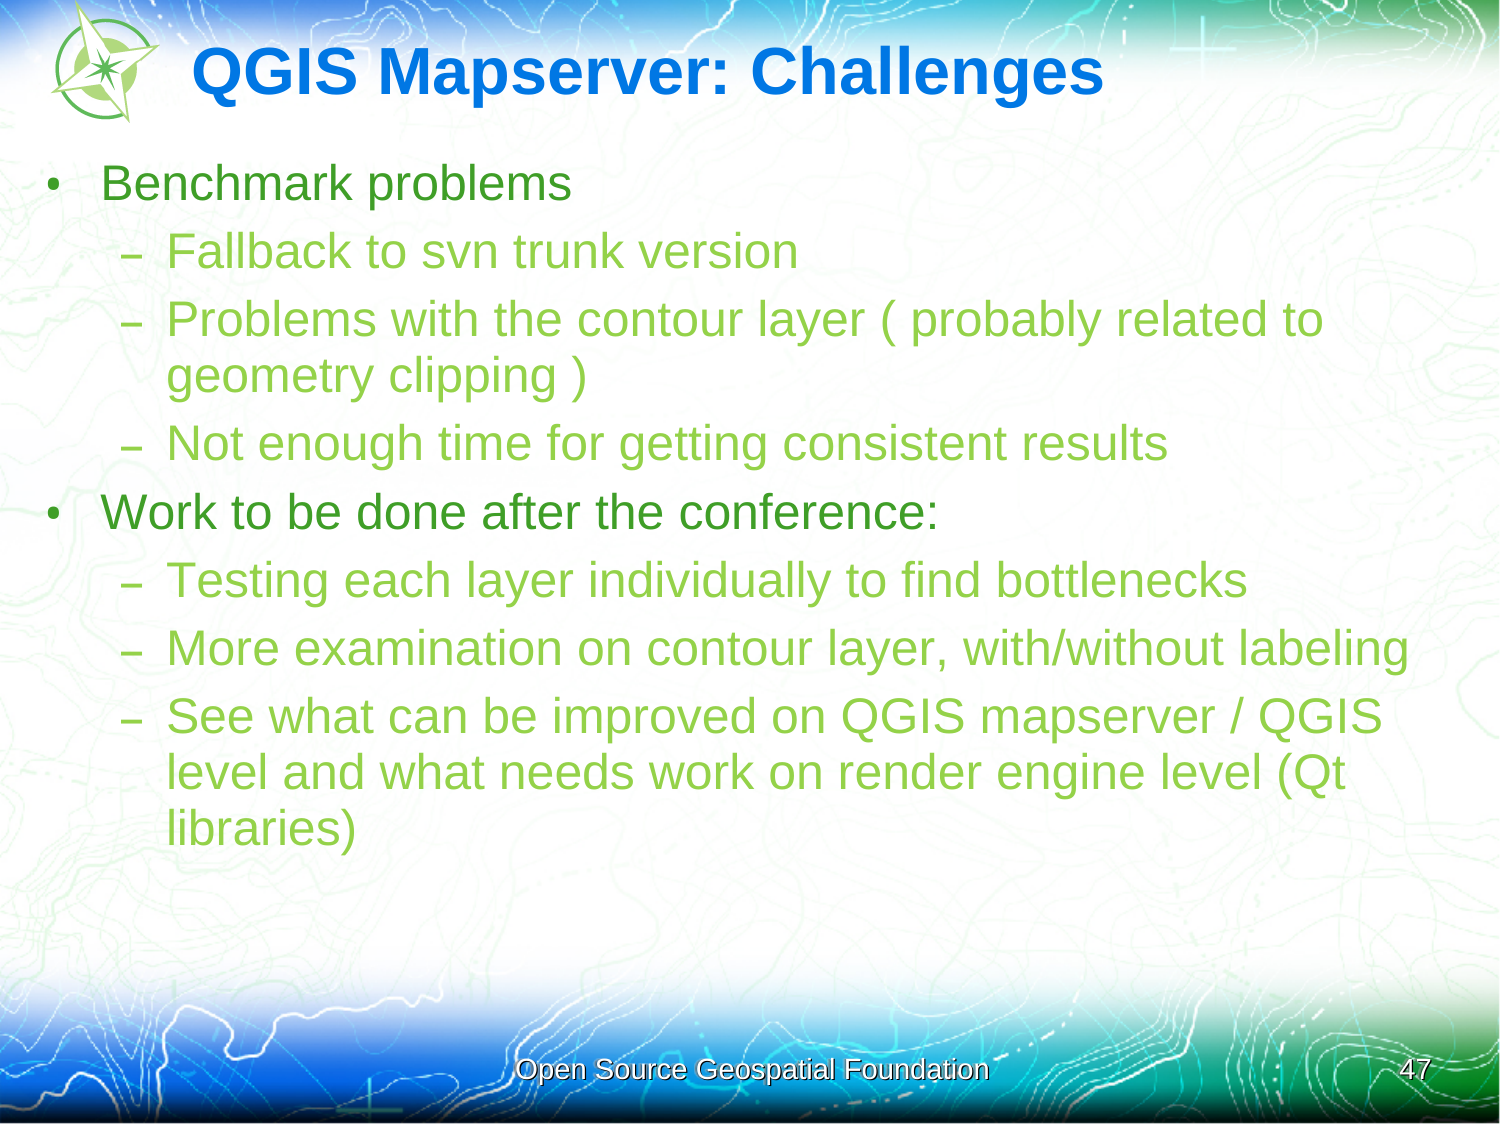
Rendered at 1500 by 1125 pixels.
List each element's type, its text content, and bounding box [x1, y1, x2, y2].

title QGIS Mapserver: Challenges [177, 20, 1477, 122]
list Benchmark problems Fallback to svn trunk version Problems with the contour layer ( probably related to geometry clipping ) Not enough time for getting consistent results Work to be done after the conference: Testing each layer individually to find bottlenecks More examination on contour layer, with/without labeling See what can be improved on QGIS mapserver / QGIS level and what needs work on render engine level (Qt libraries) [29, 147, 1477, 891]
picture [0, 0, 1500, 1125]
